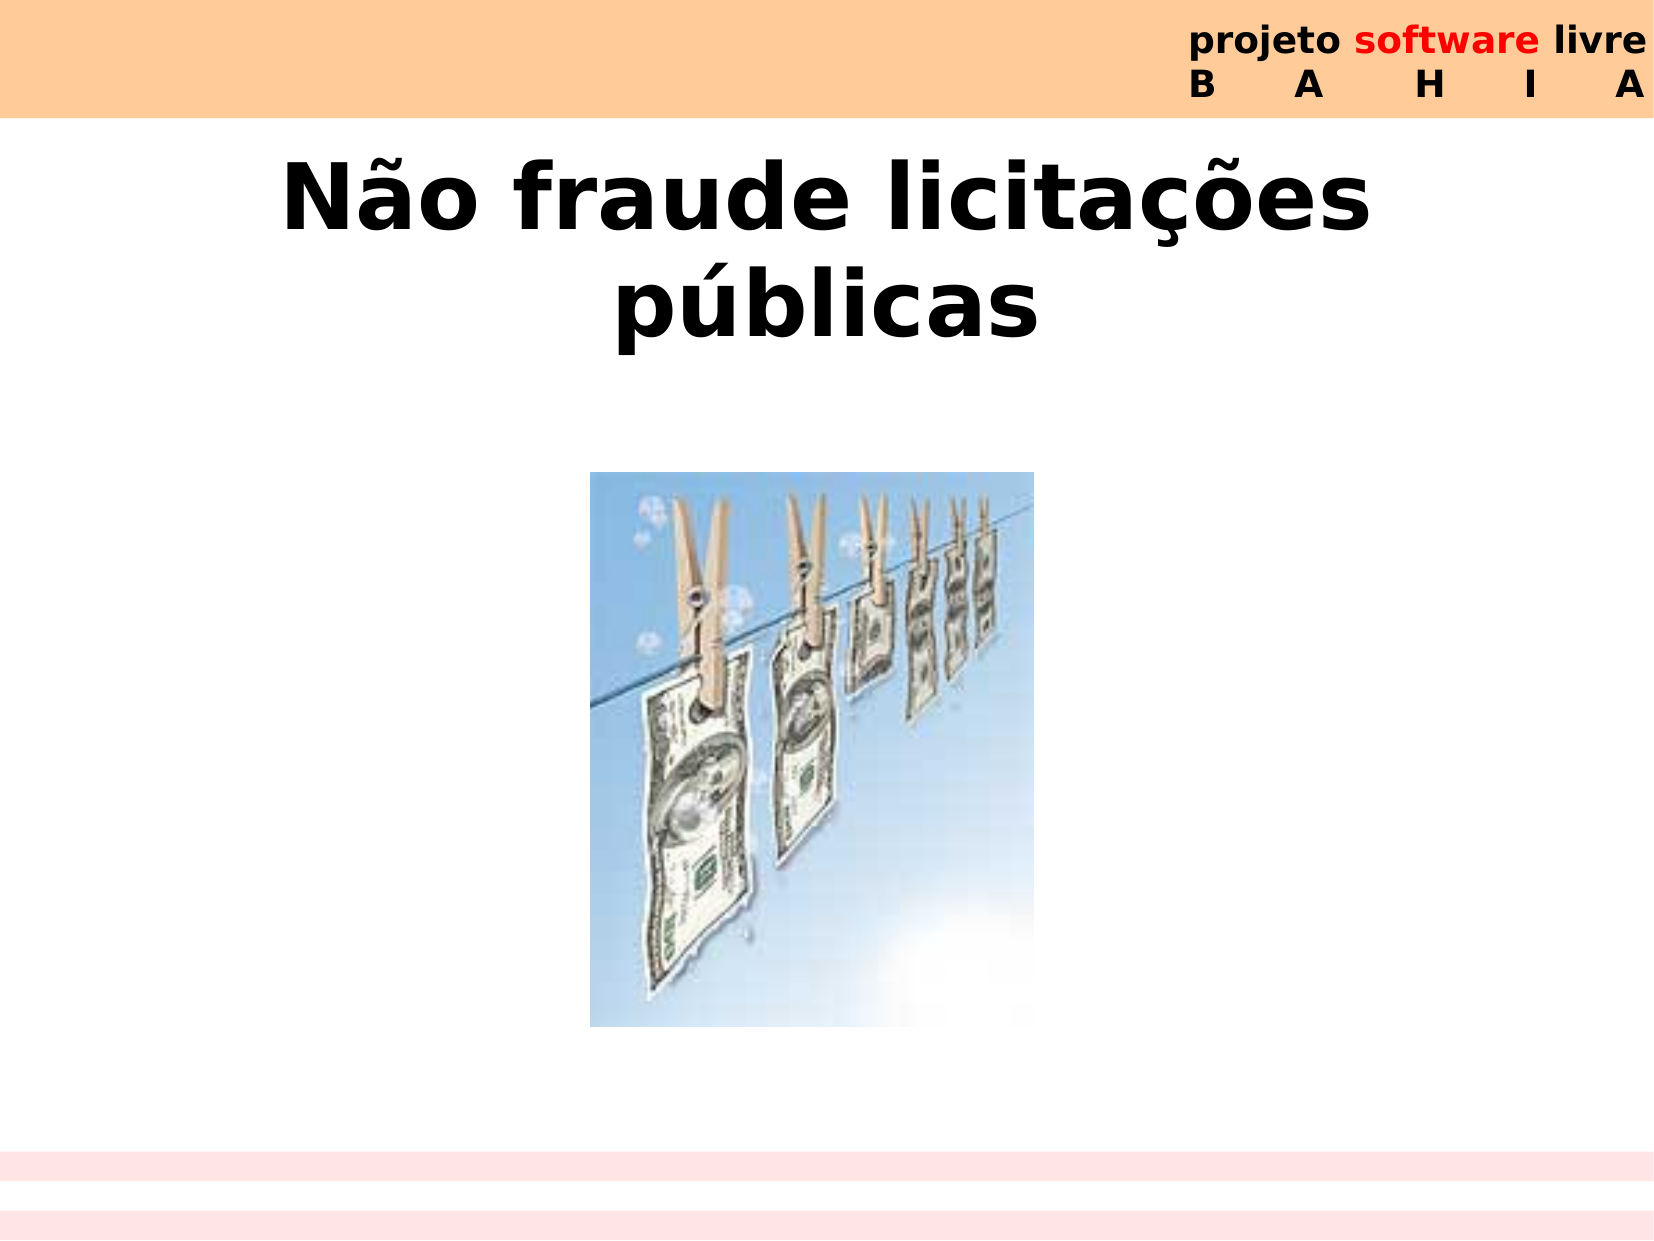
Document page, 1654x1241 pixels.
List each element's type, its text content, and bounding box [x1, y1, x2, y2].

picture [590, 472, 1034, 1027]
title Não fraude licitações públicas [82, 118, 1571, 384]
